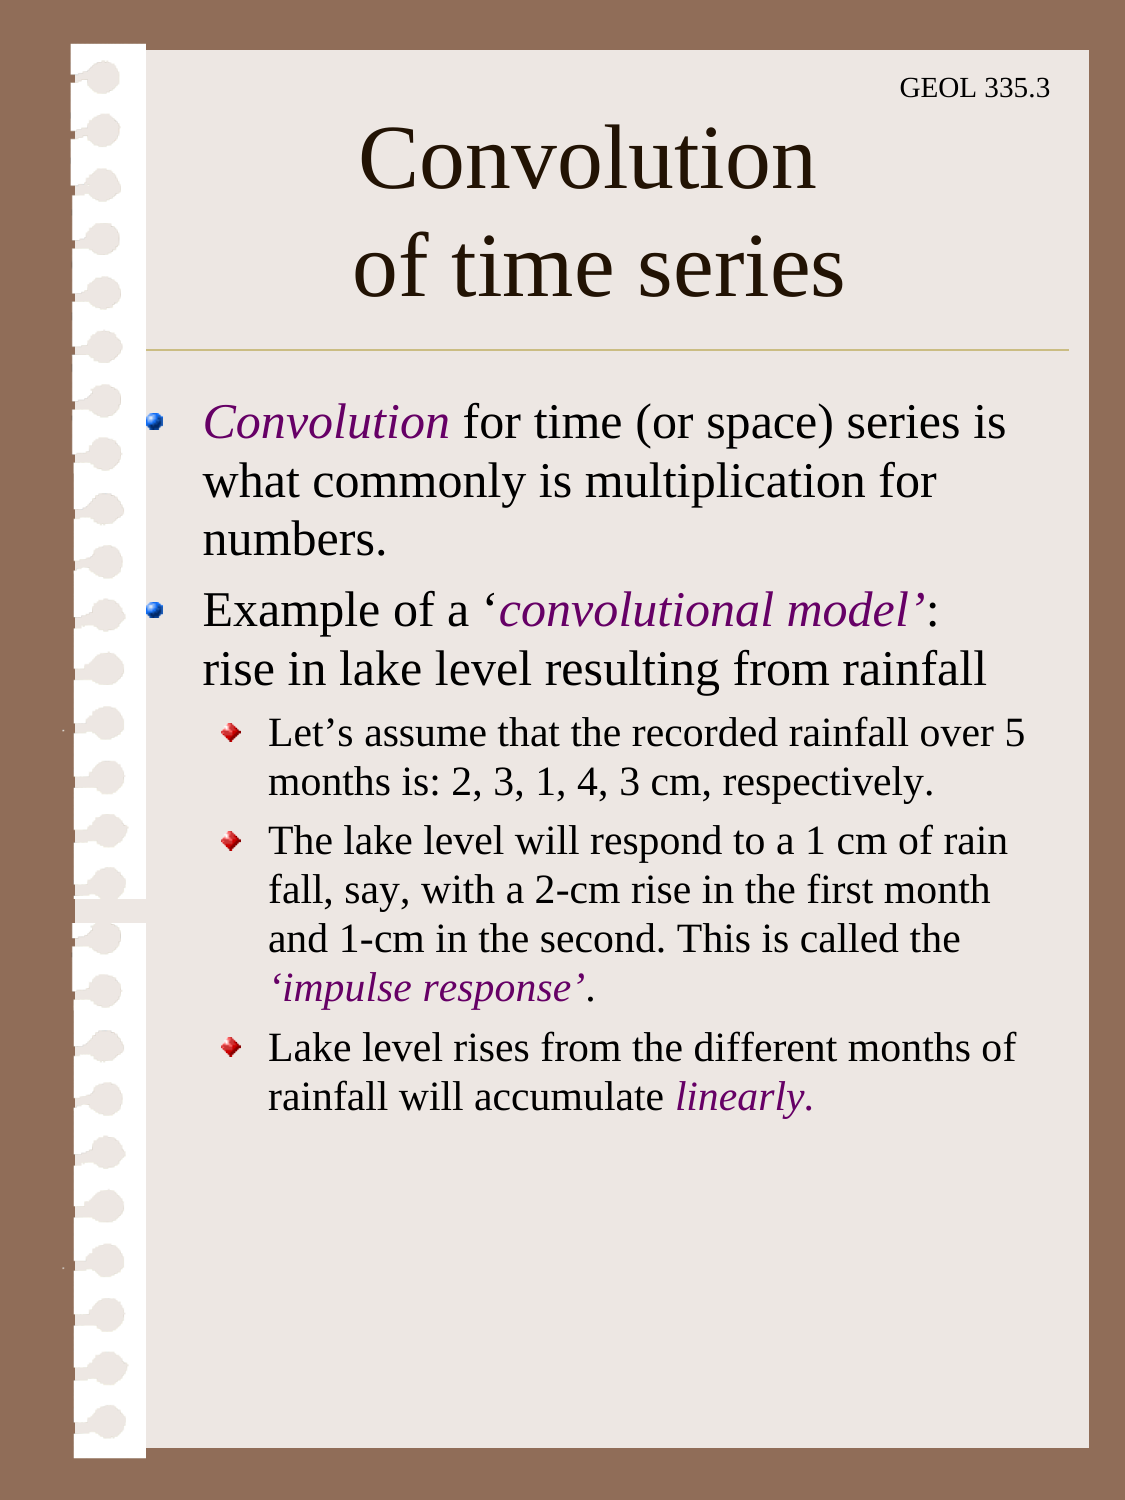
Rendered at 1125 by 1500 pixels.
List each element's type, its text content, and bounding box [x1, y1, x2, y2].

list Convolution for time (or space) series is what commonly is multiplication for numbers. Example of a ‘convolutional model’: rise in lake level resulting from rainfall Let’s assume that the recorded rainfall over 5 months is: 2, 3, 1, 4, 3 cm, respectively. The lake level will respond to a 1 cm of rain fall, say, with a 2-cm rise in the first month and 1-cm in the second. This is called the ‘impulse response’. Lake level rises from the different months of rainfall will accumulate linearly. [131, 383, 1069, 1284]
title Convolution of time series [131, 83, 1069, 334]
